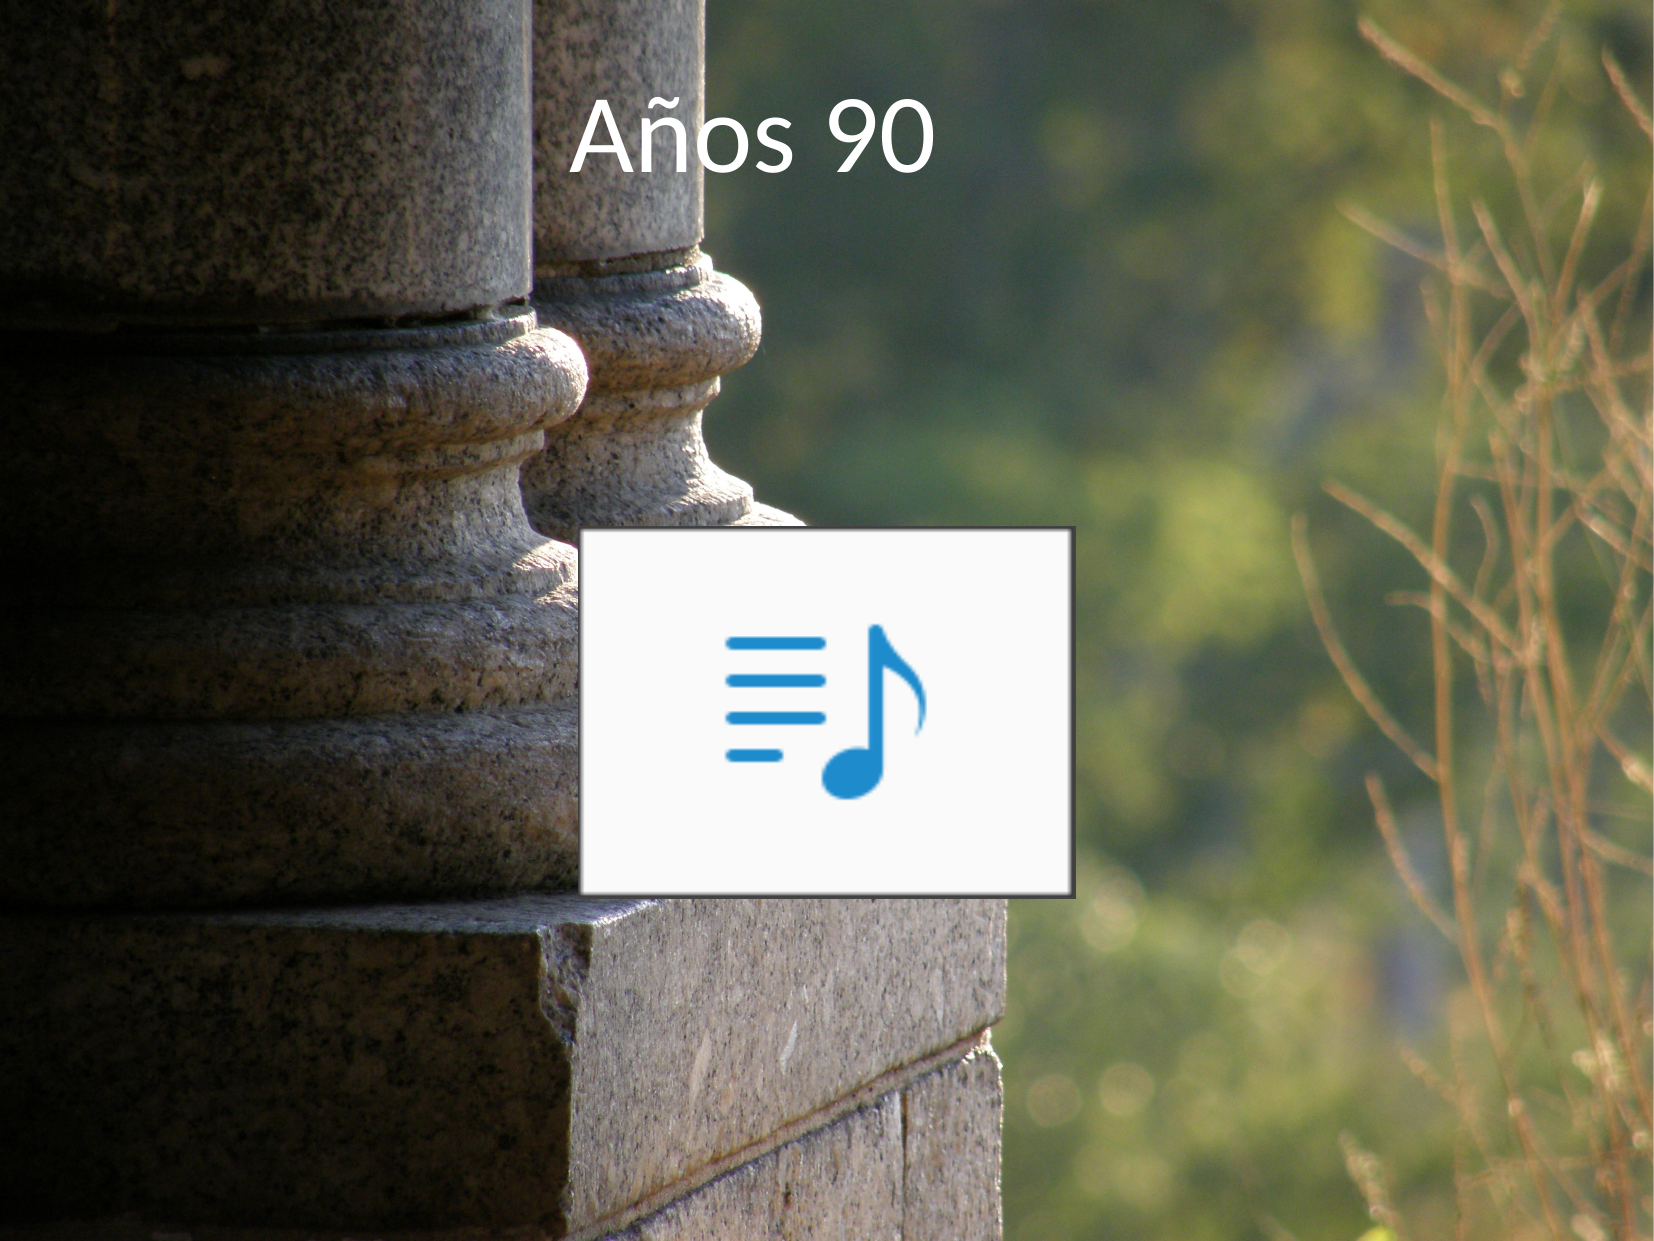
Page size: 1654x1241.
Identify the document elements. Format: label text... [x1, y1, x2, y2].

picture [0, 0, 1654, 1241]
text_box [576, 525, 1077, 901]
text_box Años 90 [554, 80, 1065, 208]
